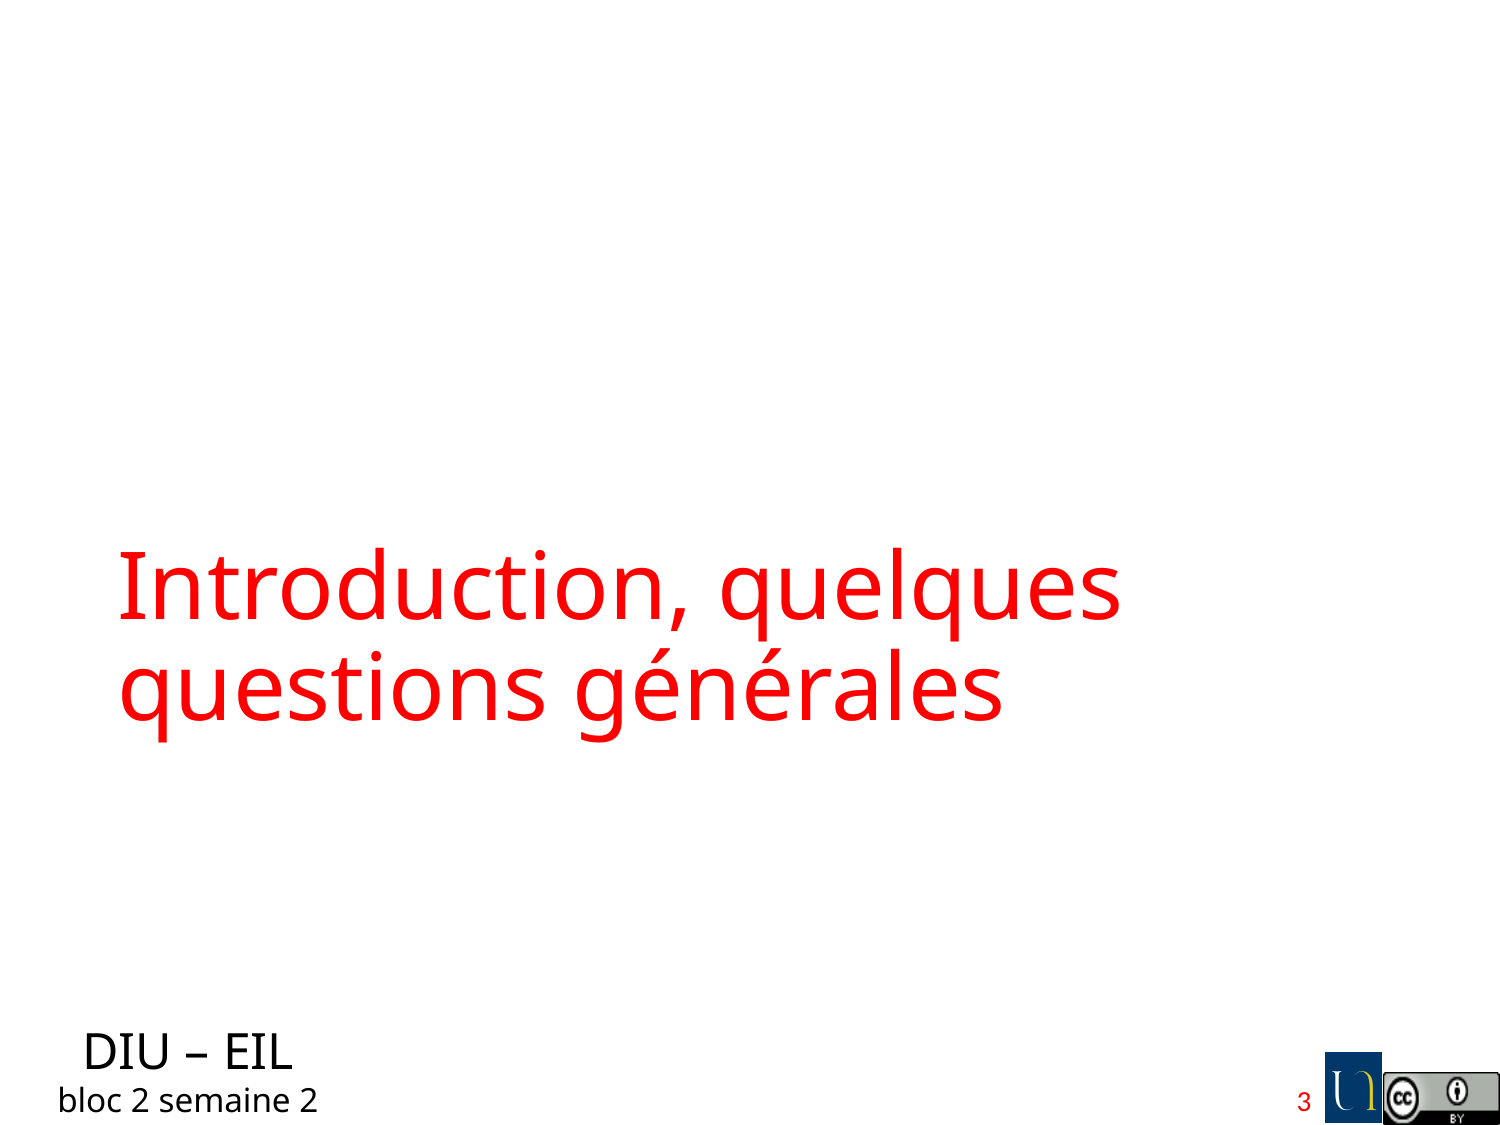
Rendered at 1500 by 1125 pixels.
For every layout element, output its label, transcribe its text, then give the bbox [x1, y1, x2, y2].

slide_number <numéro> [1240, 1070, 1327, 1125]
picture [1325, 1052, 1382, 1123]
title Introduction, quelques questions générales [102, 280, 1397, 749]
picture [1383, 1072, 1500, 1125]
